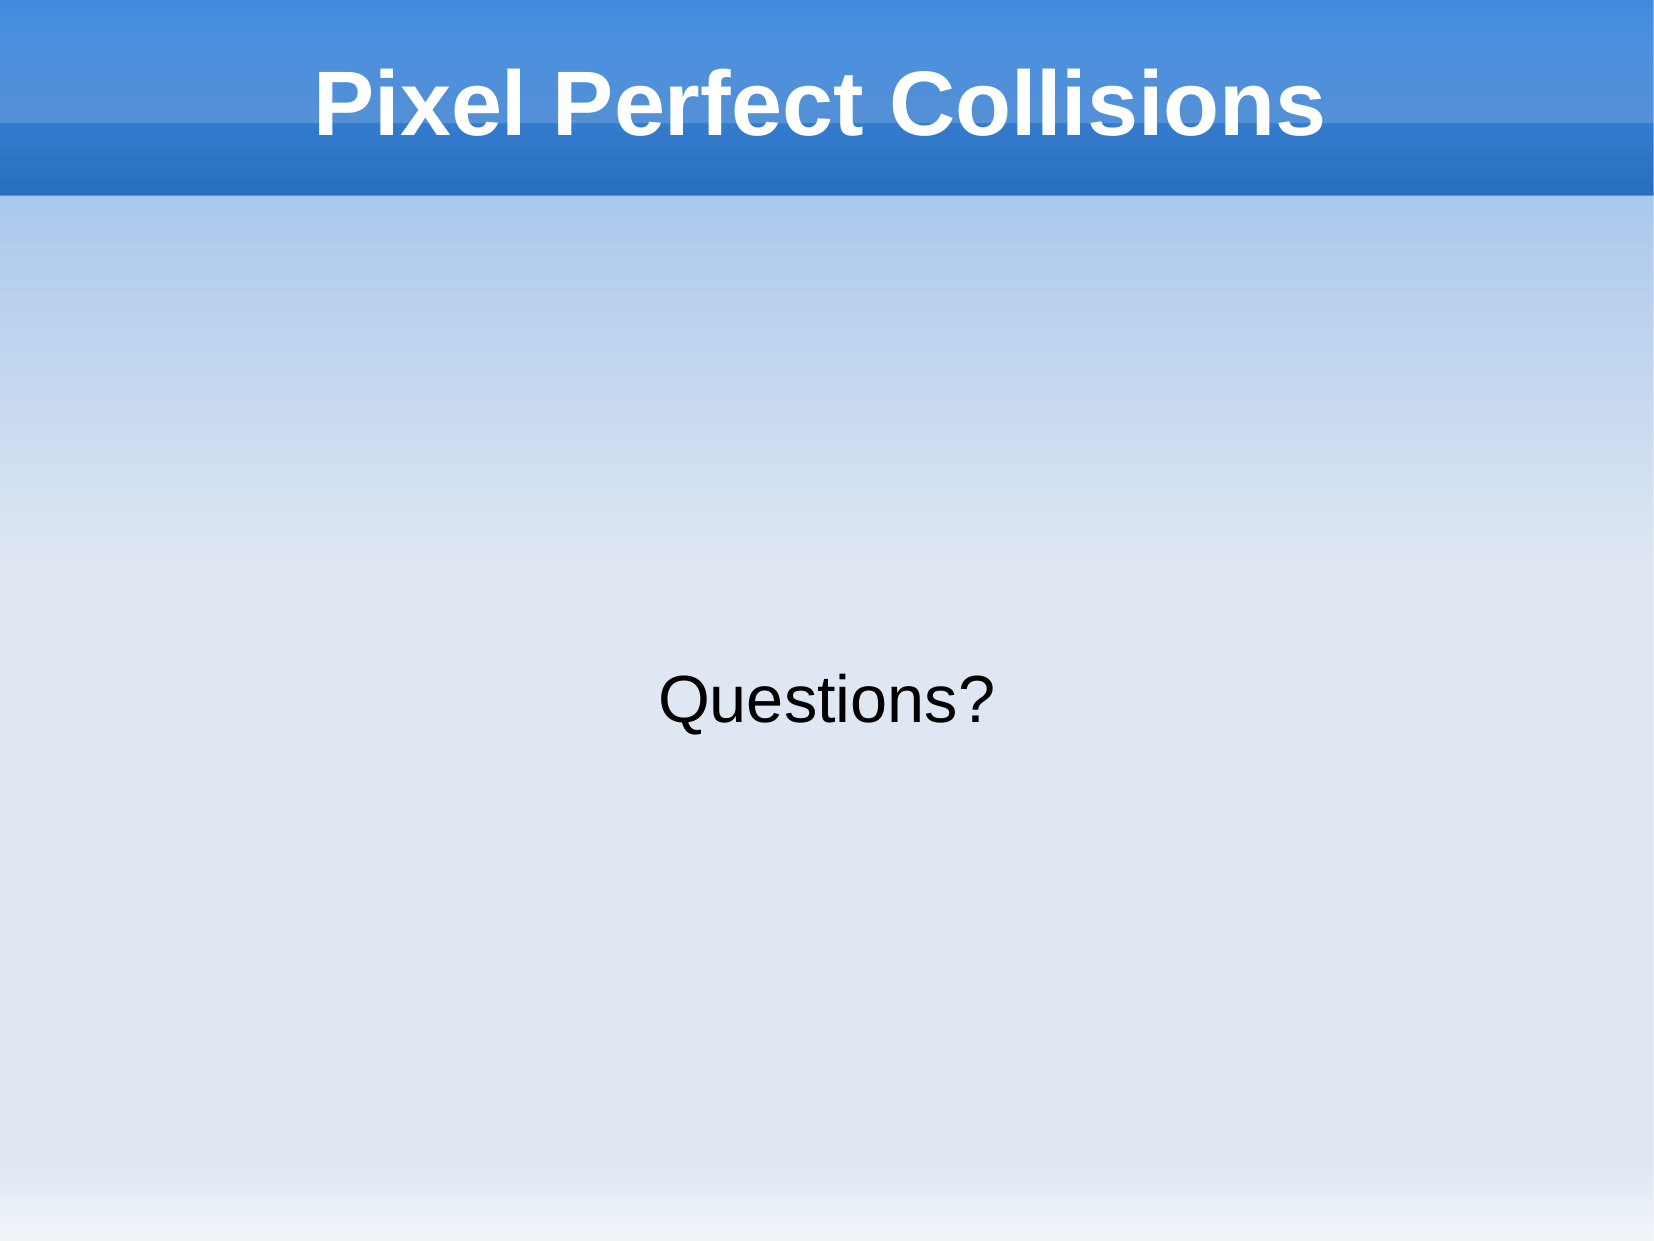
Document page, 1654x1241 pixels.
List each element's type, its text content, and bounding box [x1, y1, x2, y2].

title Pixel Perfect Collisions [76, 0, 1565, 208]
picture [0, 0, 1654, 1241]
subtitle Questions? [82, 290, 1571, 1109]
